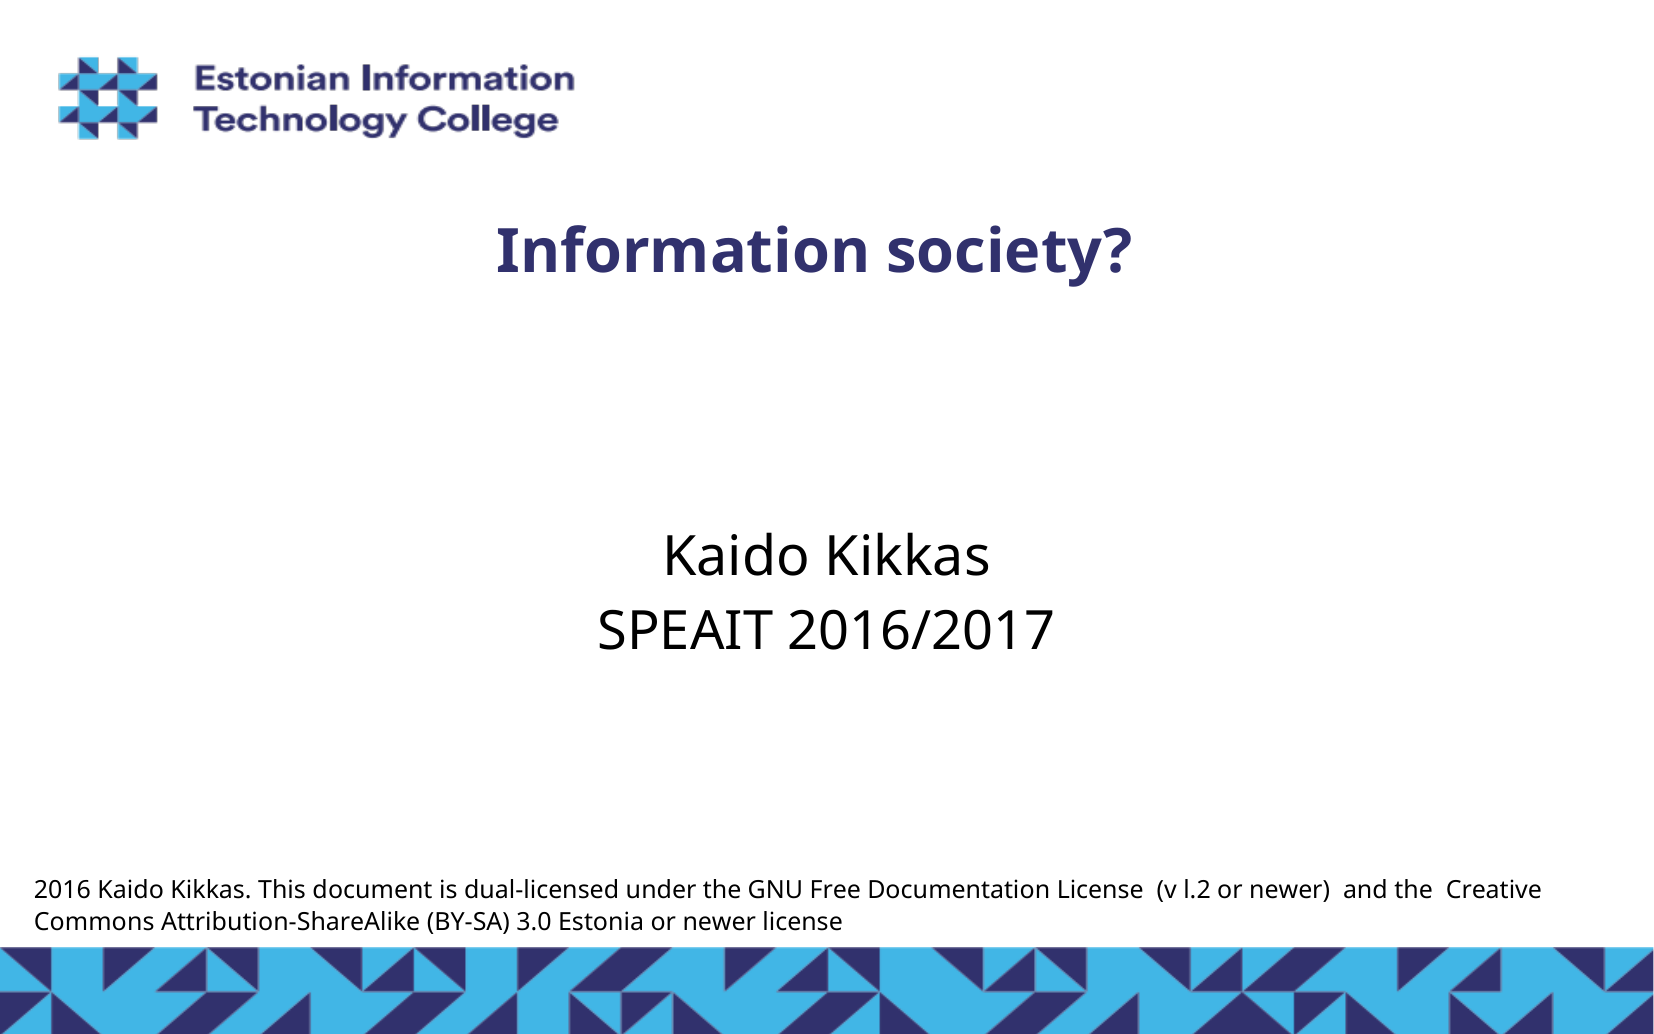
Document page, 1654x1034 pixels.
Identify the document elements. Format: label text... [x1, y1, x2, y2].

title Information society? [70, 162, 1560, 335]
text_box 2016 Kaido Kikkas. This document is dual-licensed under the GNU Free Documentation License (v l.2 or newer) and the Creative Commons Attribution-ShareAlike (BY-SA) 3.0 Estonia or newer license [19, 866, 1607, 945]
subtitle Kaido Kikkas SPEAIT 2016/2017 [82, 423, 1571, 758]
